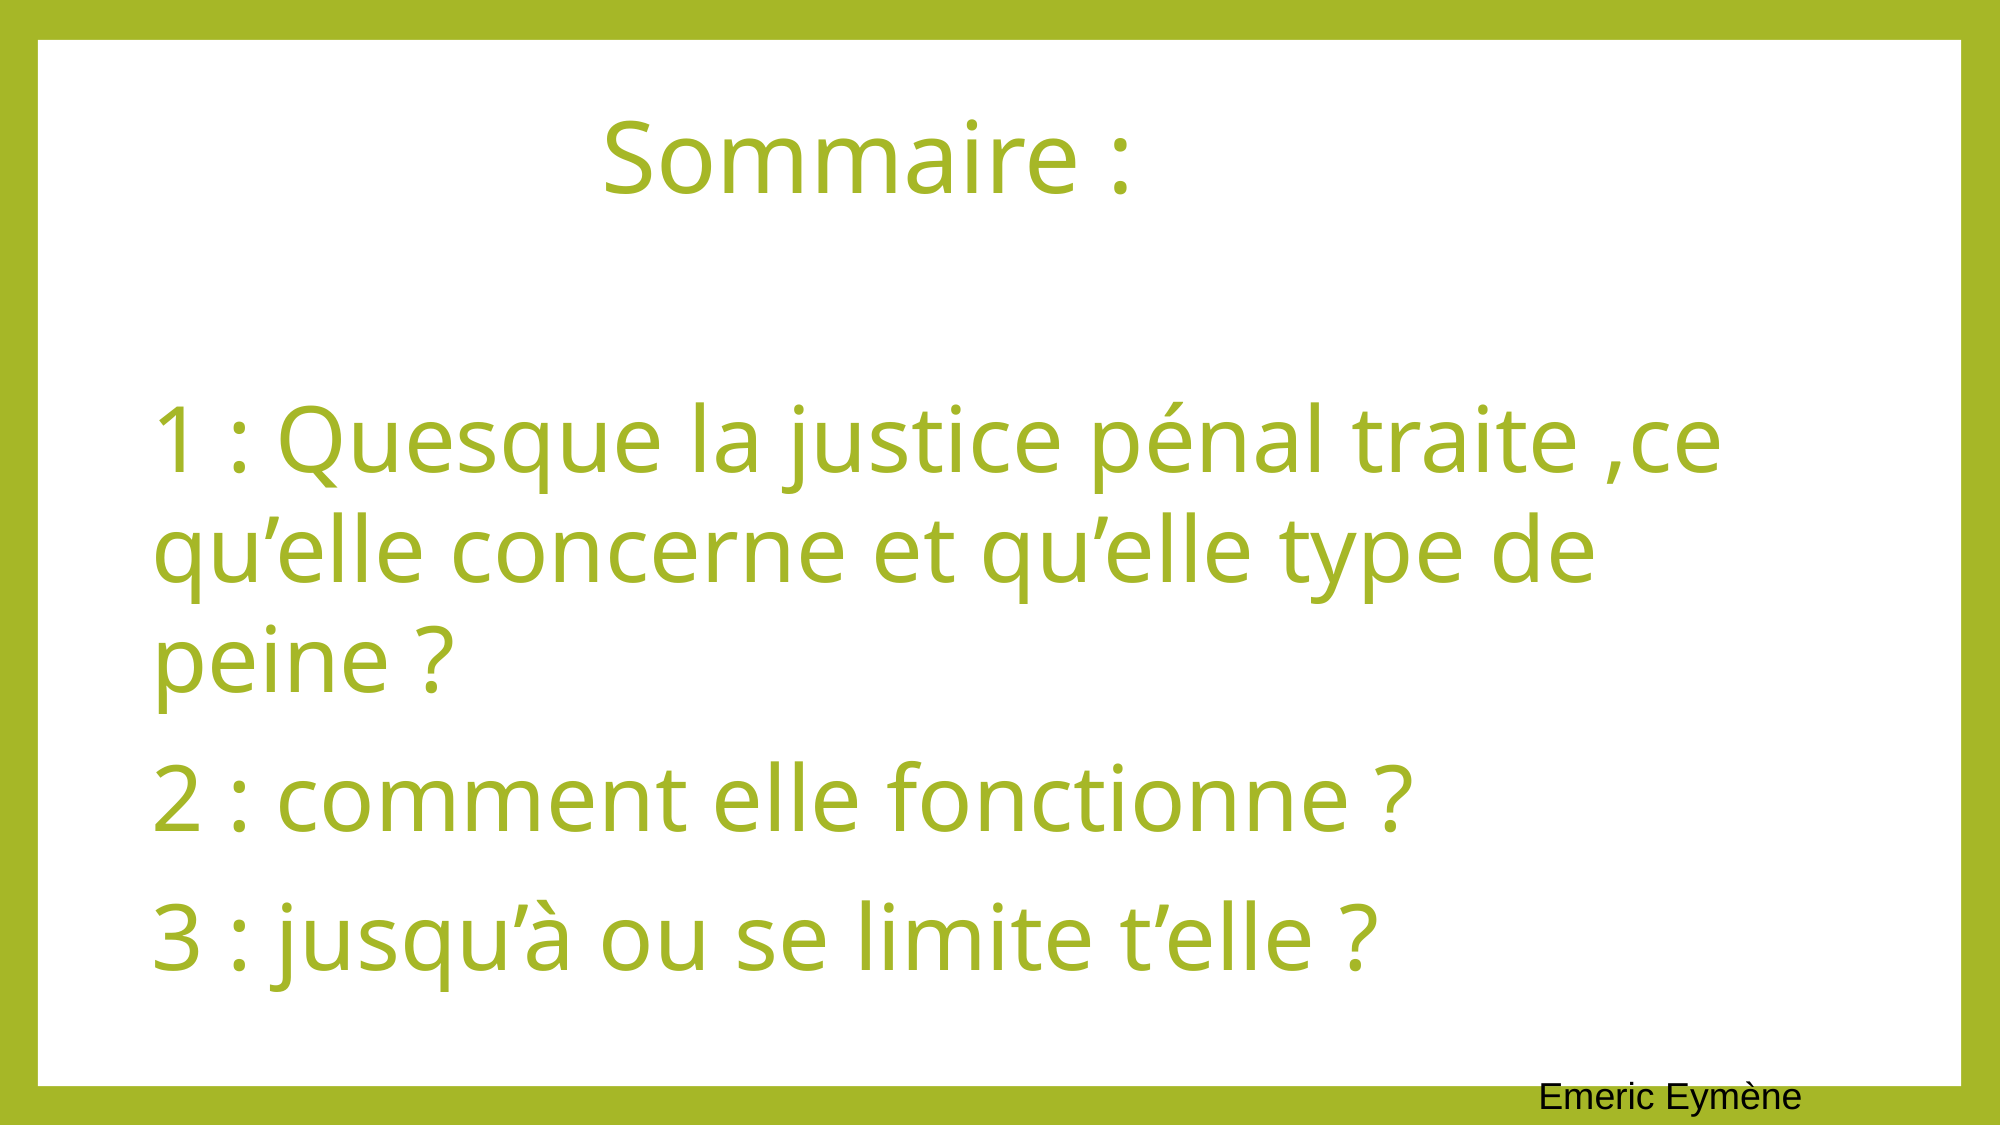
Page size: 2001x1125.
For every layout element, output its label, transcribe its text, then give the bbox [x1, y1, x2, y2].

title Sommaire : [187, 99, 1808, 224]
list 1 : Quesque la justice pénal traite ,ce qu’elle concerne et qu’elle type de peine ? 2 : comment elle fonctionne ? 3 : jusqu’à ou se limite t’elle ? [128, 373, 1749, 1036]
text_box Emeric Eymène [1523, 1068, 1997, 1125]
